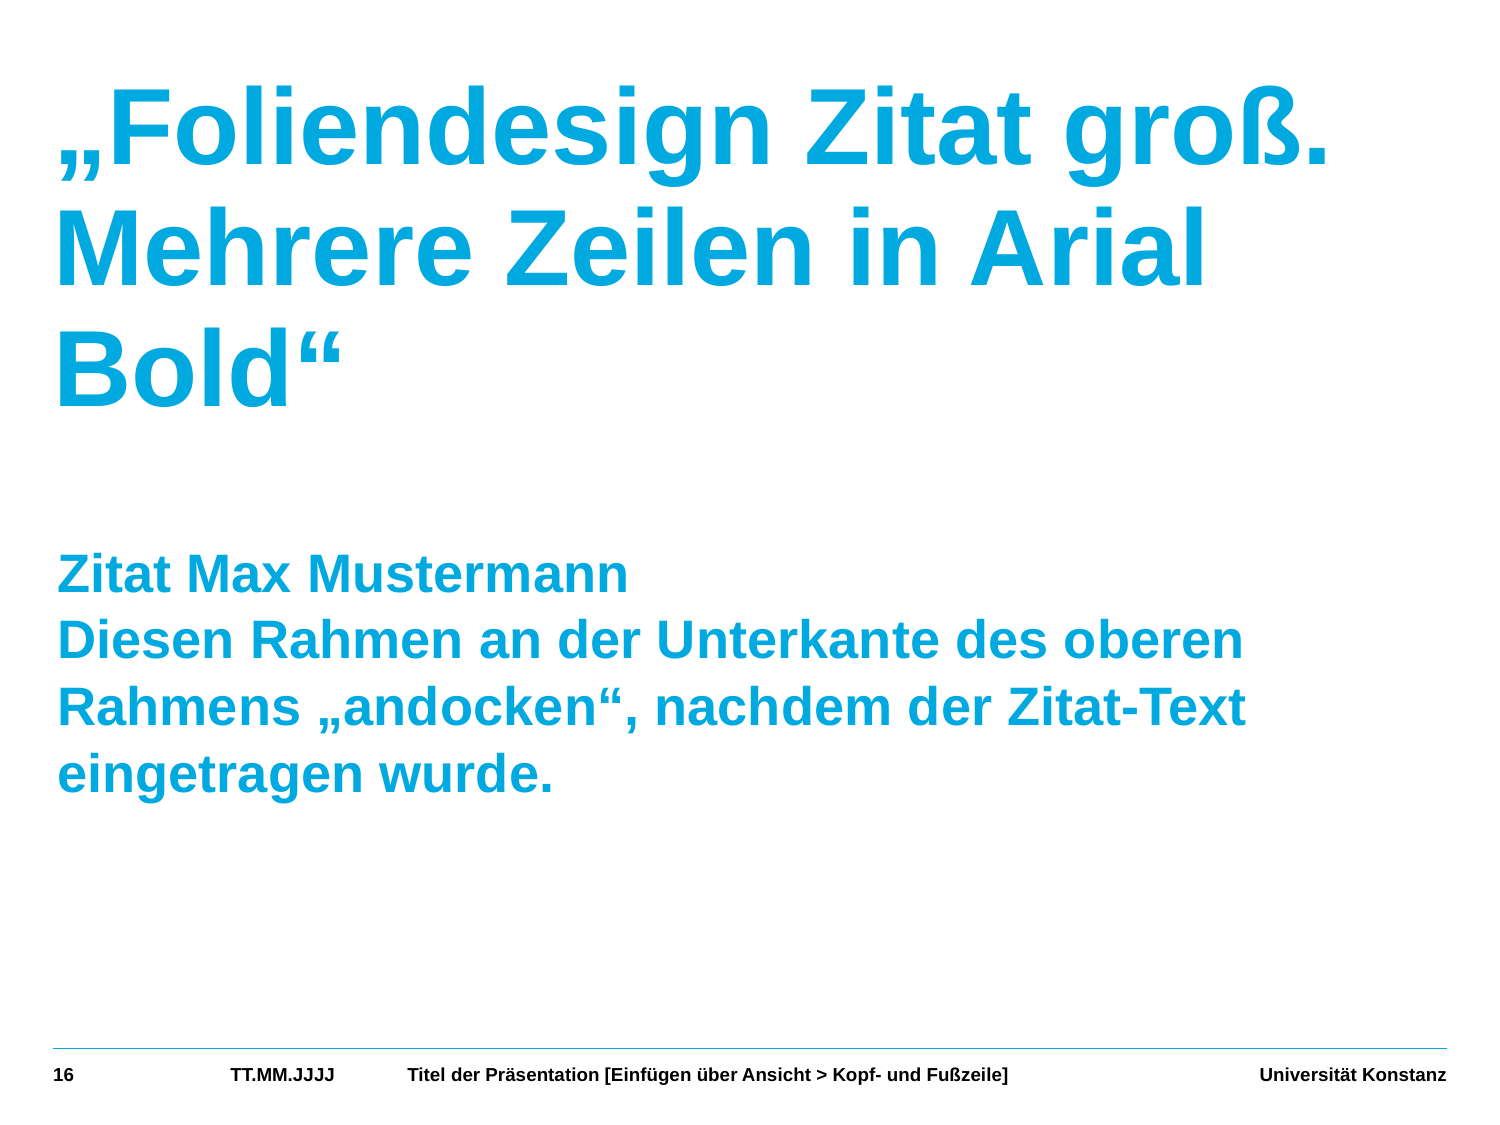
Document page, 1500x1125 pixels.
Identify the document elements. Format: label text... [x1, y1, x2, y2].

title „Foliendesign Zitat groß. Mehrere Zeilen in Arial Bold“ [53, 66, 1447, 538]
list Zitat Max Mustermann Diesen Rahmen an der Unterkante des oberen Rahmens „andocken“, nachdem der Zitat-Text eingetragen wurde. [57, 537, 1451, 857]
